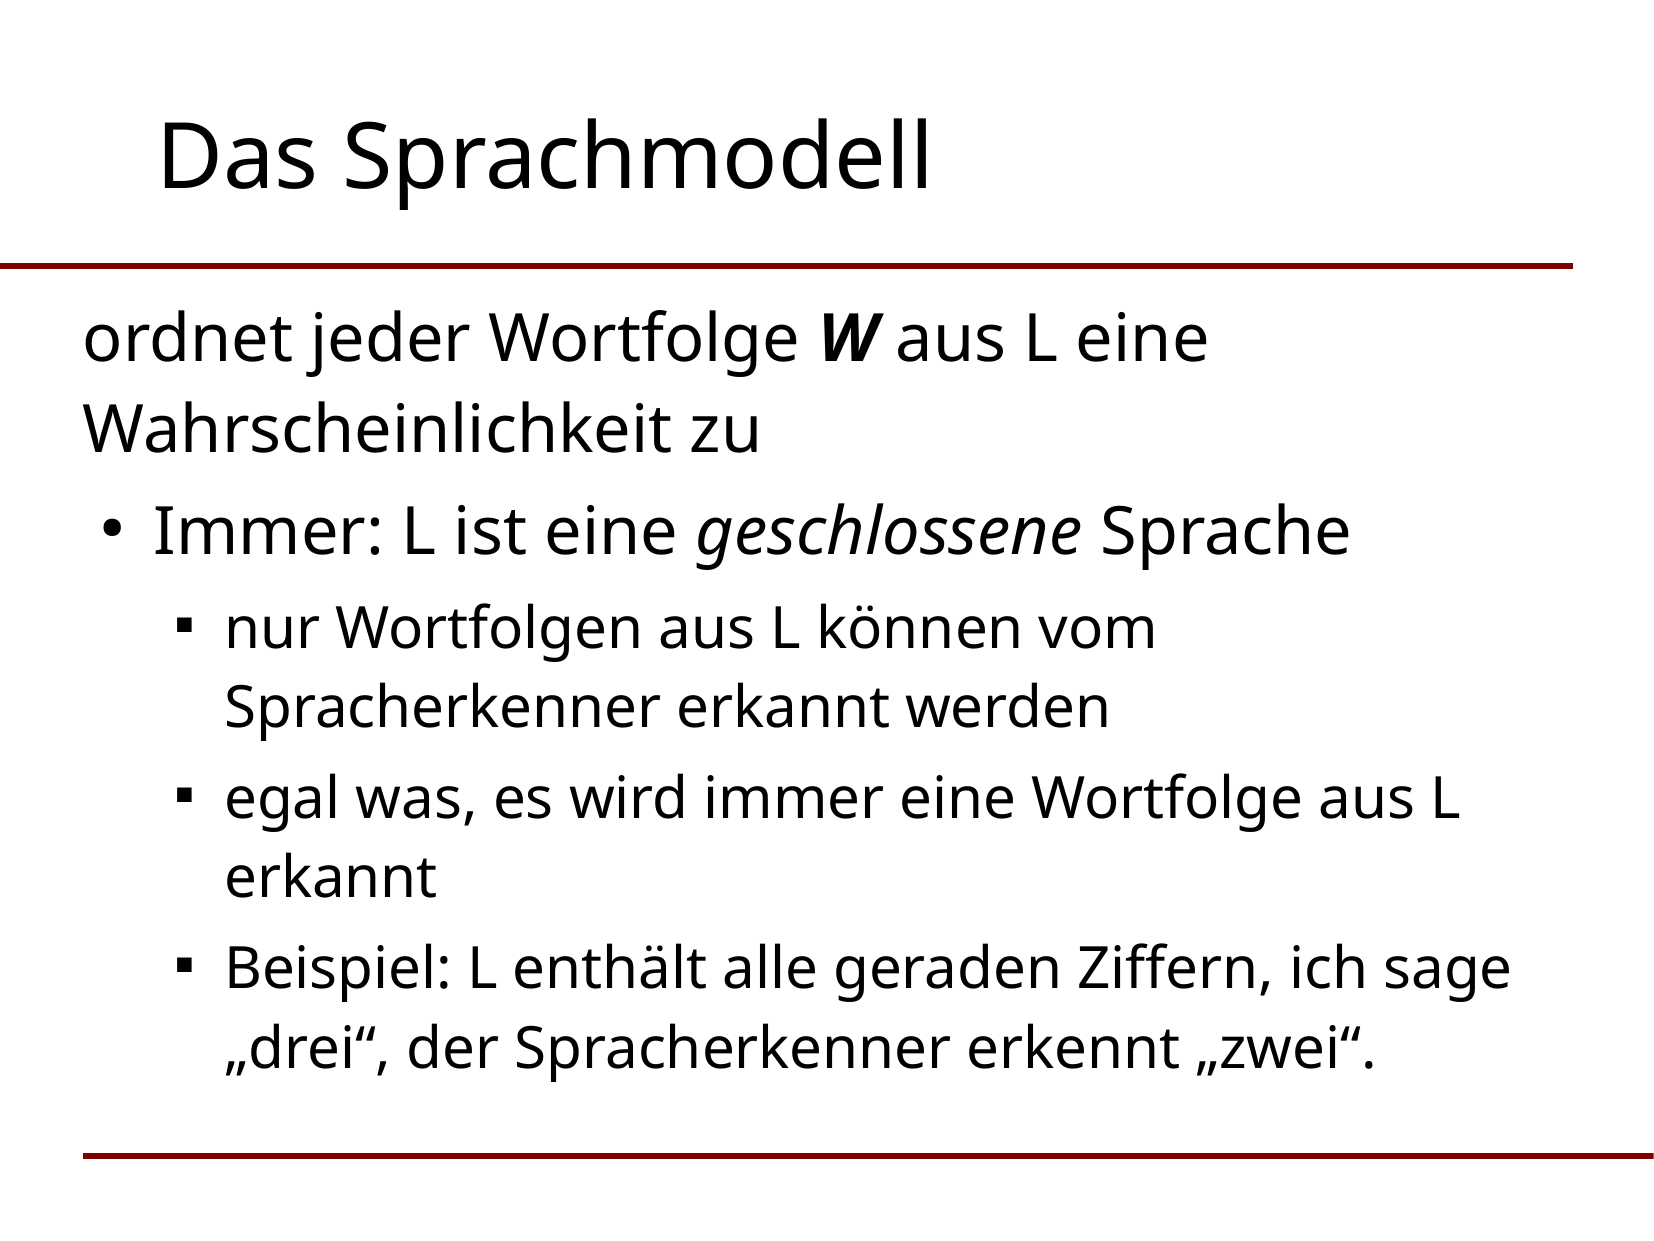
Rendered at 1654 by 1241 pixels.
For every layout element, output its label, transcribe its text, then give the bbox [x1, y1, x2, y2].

list ordnet jeder Wortfolge W aus L eine Wahrscheinlichkeit zu Immer: L ist eine geschlossene Sprache nur Wortfolgen aus L können vom Spracherkenner erkannt werden egal was, es wird immer eine Wortfolge aus L erkannt Beispiel: L enthält alle geraden Ziffern, ich sage „drei“, der Spracherkenner erkennt „zwei“. [82, 290, 1571, 1109]
title Das Sprachmodell [82, 49, 1571, 257]
